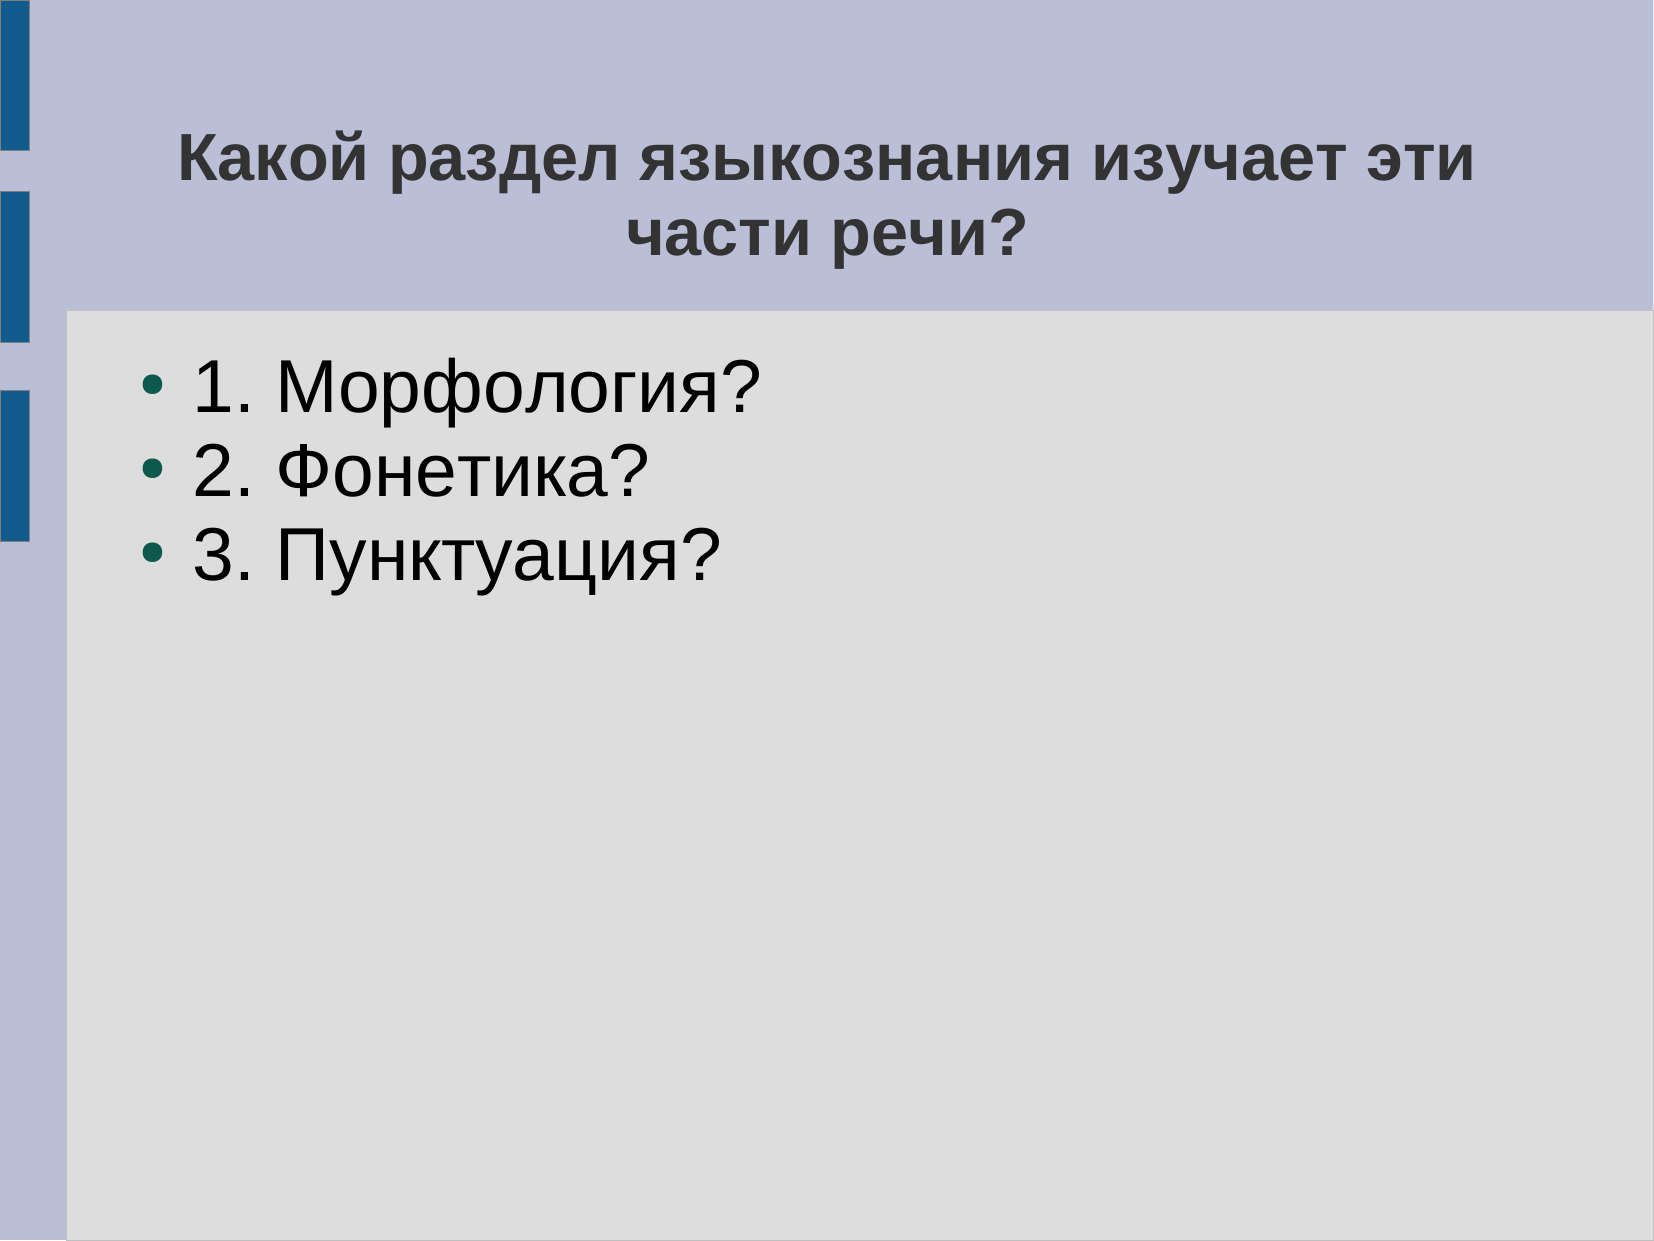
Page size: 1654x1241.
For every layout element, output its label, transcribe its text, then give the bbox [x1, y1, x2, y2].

title Какой раздел языкознания изучает эти части речи? [121, 91, 1534, 299]
list 1. Морфология? 2. Фонетика? 3. Пунктуация? [121, 344, 1534, 1127]
